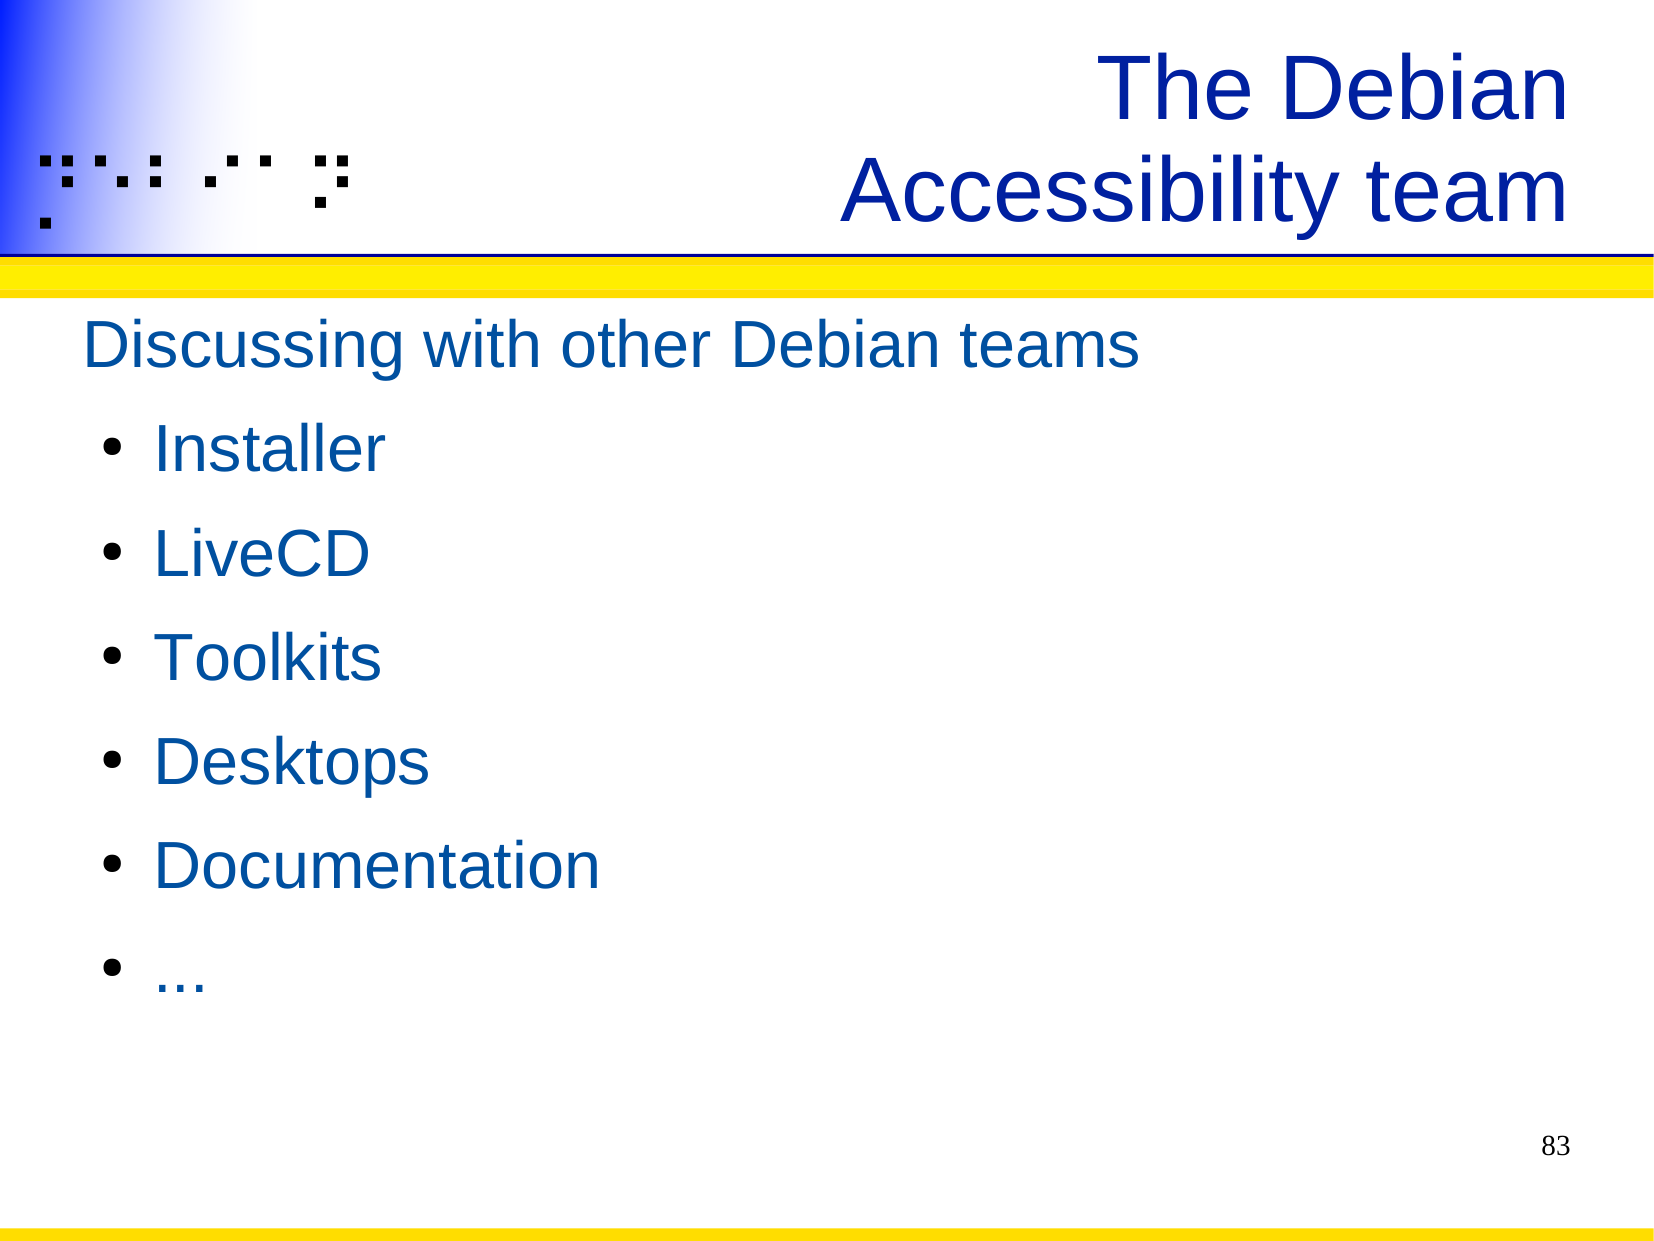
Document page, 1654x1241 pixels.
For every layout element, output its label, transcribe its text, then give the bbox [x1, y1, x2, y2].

list Discussing with other Debian teams Installer LiveCD Toolkits Desktops Documentation ... [82, 307, 1571, 1126]
title The Debian Accessibility team [372, 36, 1571, 242]
